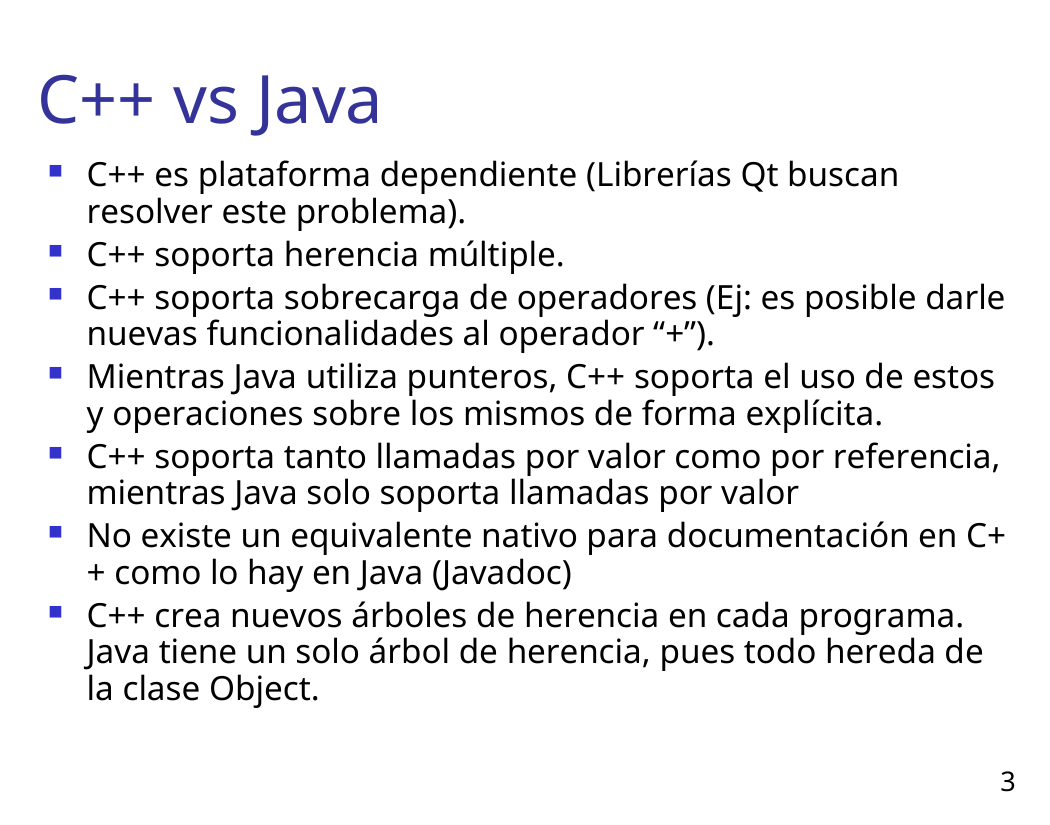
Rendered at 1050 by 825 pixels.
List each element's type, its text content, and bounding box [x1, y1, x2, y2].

title C++ vs Java [37, 37, 1026, 147]
text_box C++ es plataforma dependiente (Librerías Qt buscan resolver este problema). C++ soporta herencia múltiple. C++ soporta sobrecarga de operadores (Ej: es posible darle nuevas funcionalidades al operador “+”). Mientras Java utiliza punteros, C++ soporta el uso de estos y operaciones sobre los mismos de forma explícita. C++ soporta tanto llamadas por valor como por referencia, mientras Java solo soporta llamadas por valor No existe un equivalente nativo para documentación en C++ como lo hay en Java (Javadoc) C++ crea nuevos árboles de herencia en cada programa. Java tiene un solo árbol de herencia, pues todo hereda de la clase Object. [37, 150, 1023, 739]
